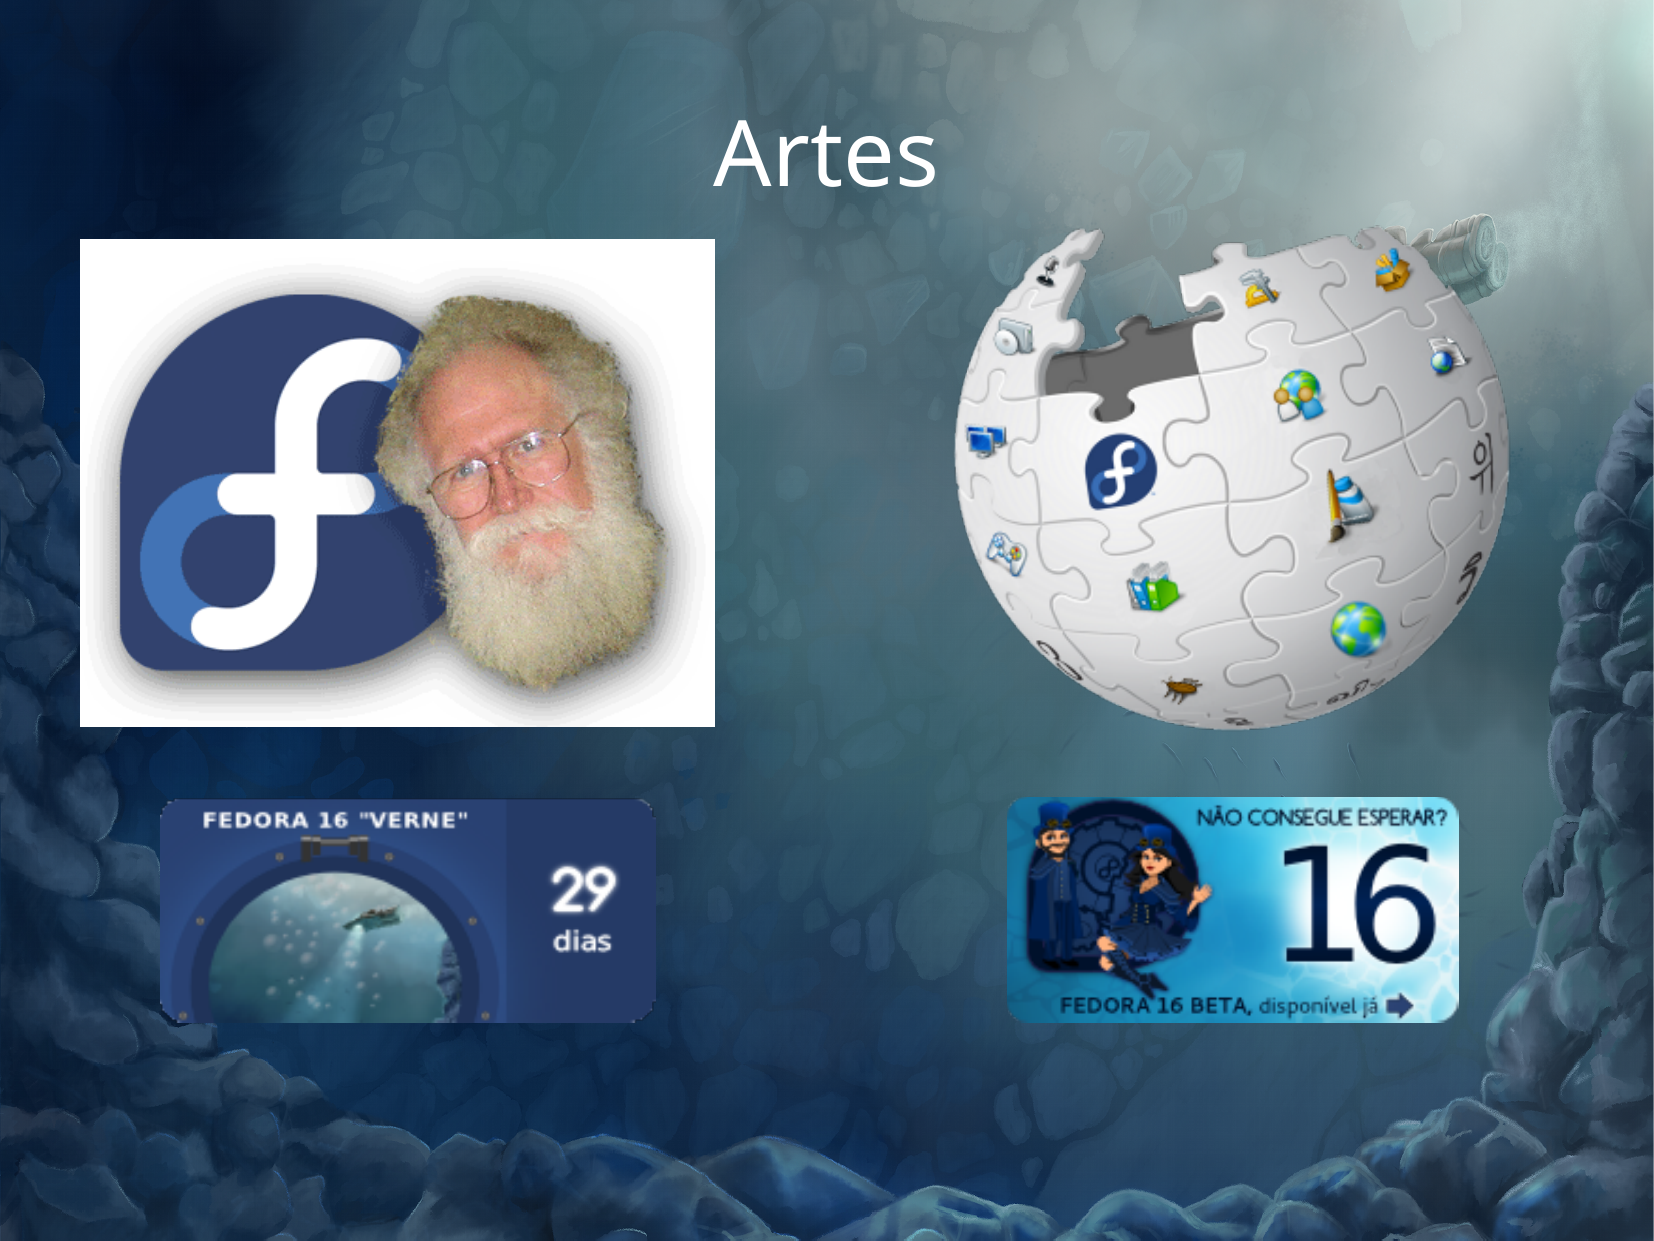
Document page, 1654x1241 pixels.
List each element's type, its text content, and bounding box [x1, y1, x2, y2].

picture [0, 0, 1654, 1241]
title Artes [82, 49, 1571, 257]
